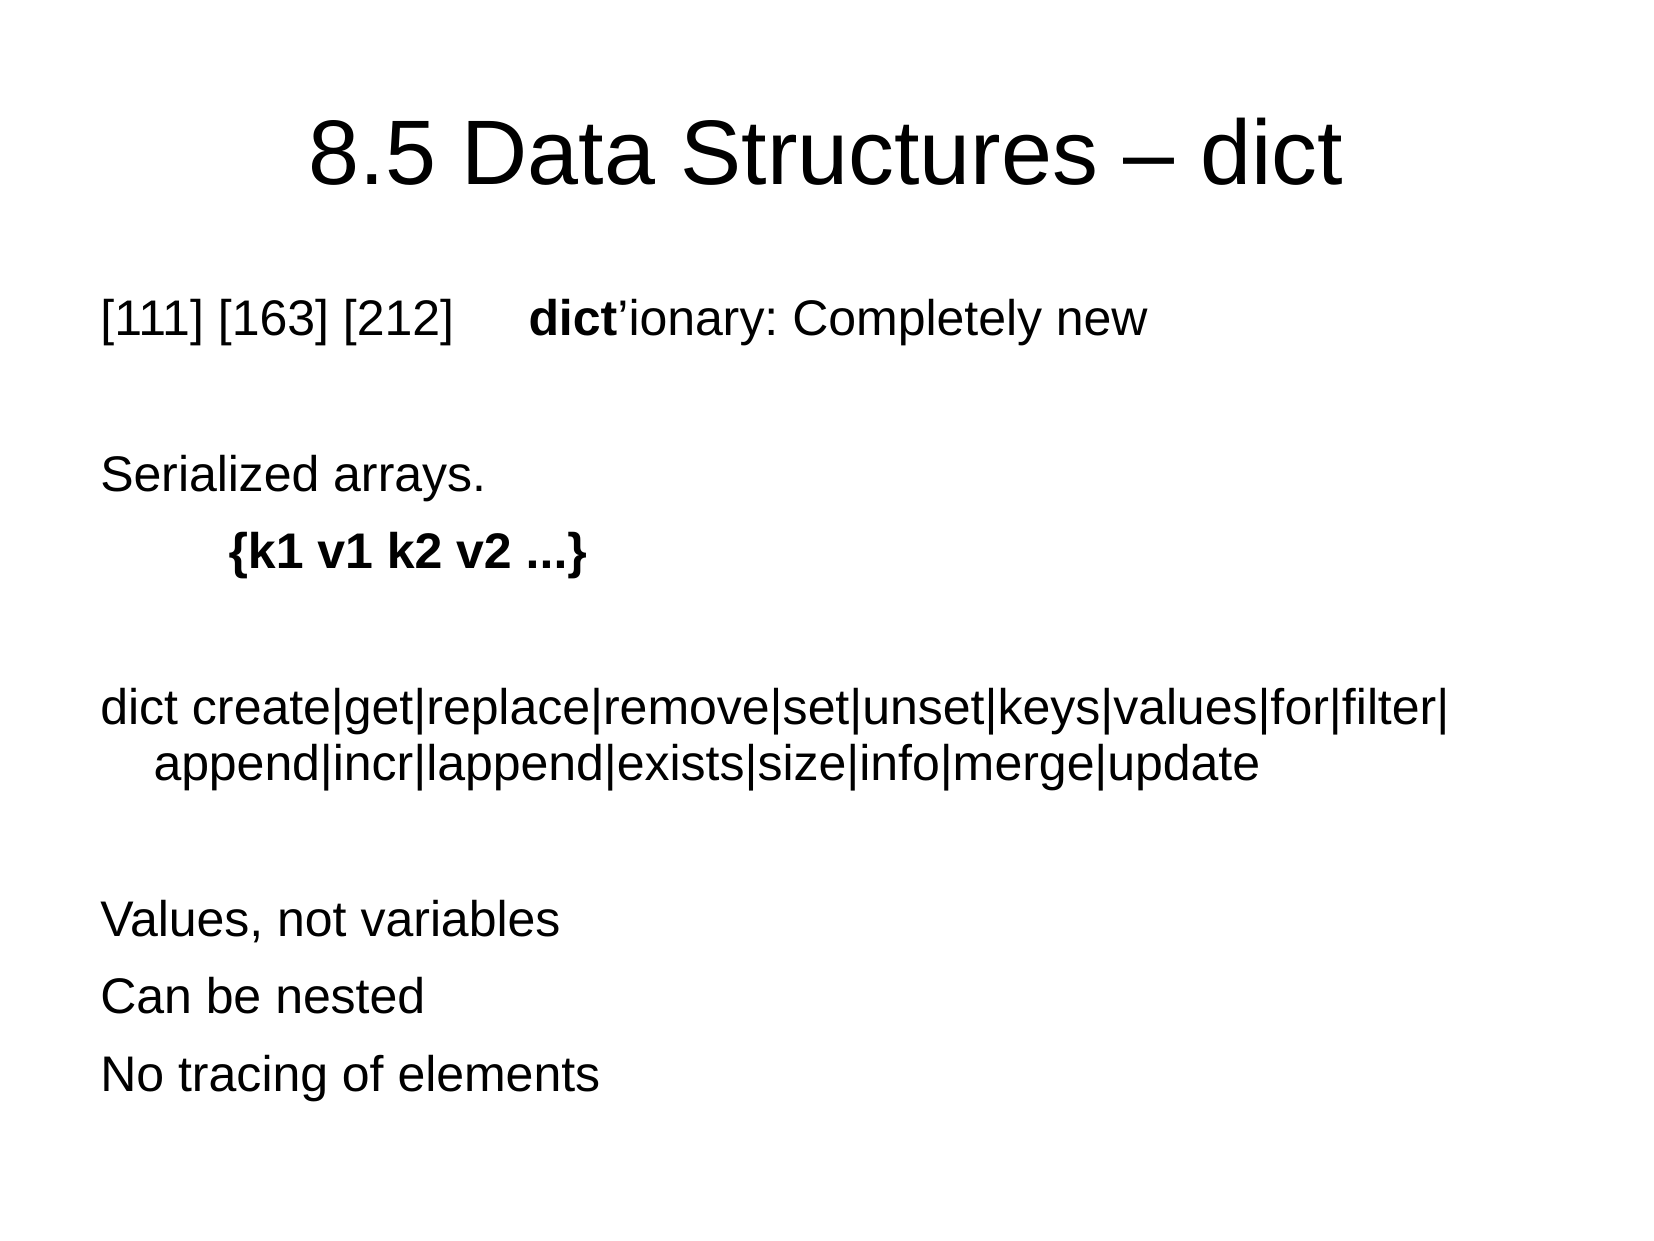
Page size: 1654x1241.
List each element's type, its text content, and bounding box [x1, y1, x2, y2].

list [111] [163] [212] dict’ionary: Completely new Serialized arrays. {k1 v1 k2 v2 ...} dict create|get|replace|remove|set|unset|keys|values|for|filter|append|incr|lappend|exists|size|info|merge|update Values, not variables Can be nested No tracing of elements [82, 290, 1571, 1201]
title 8.5 Data Structures – dict [82, 56, 1571, 250]
